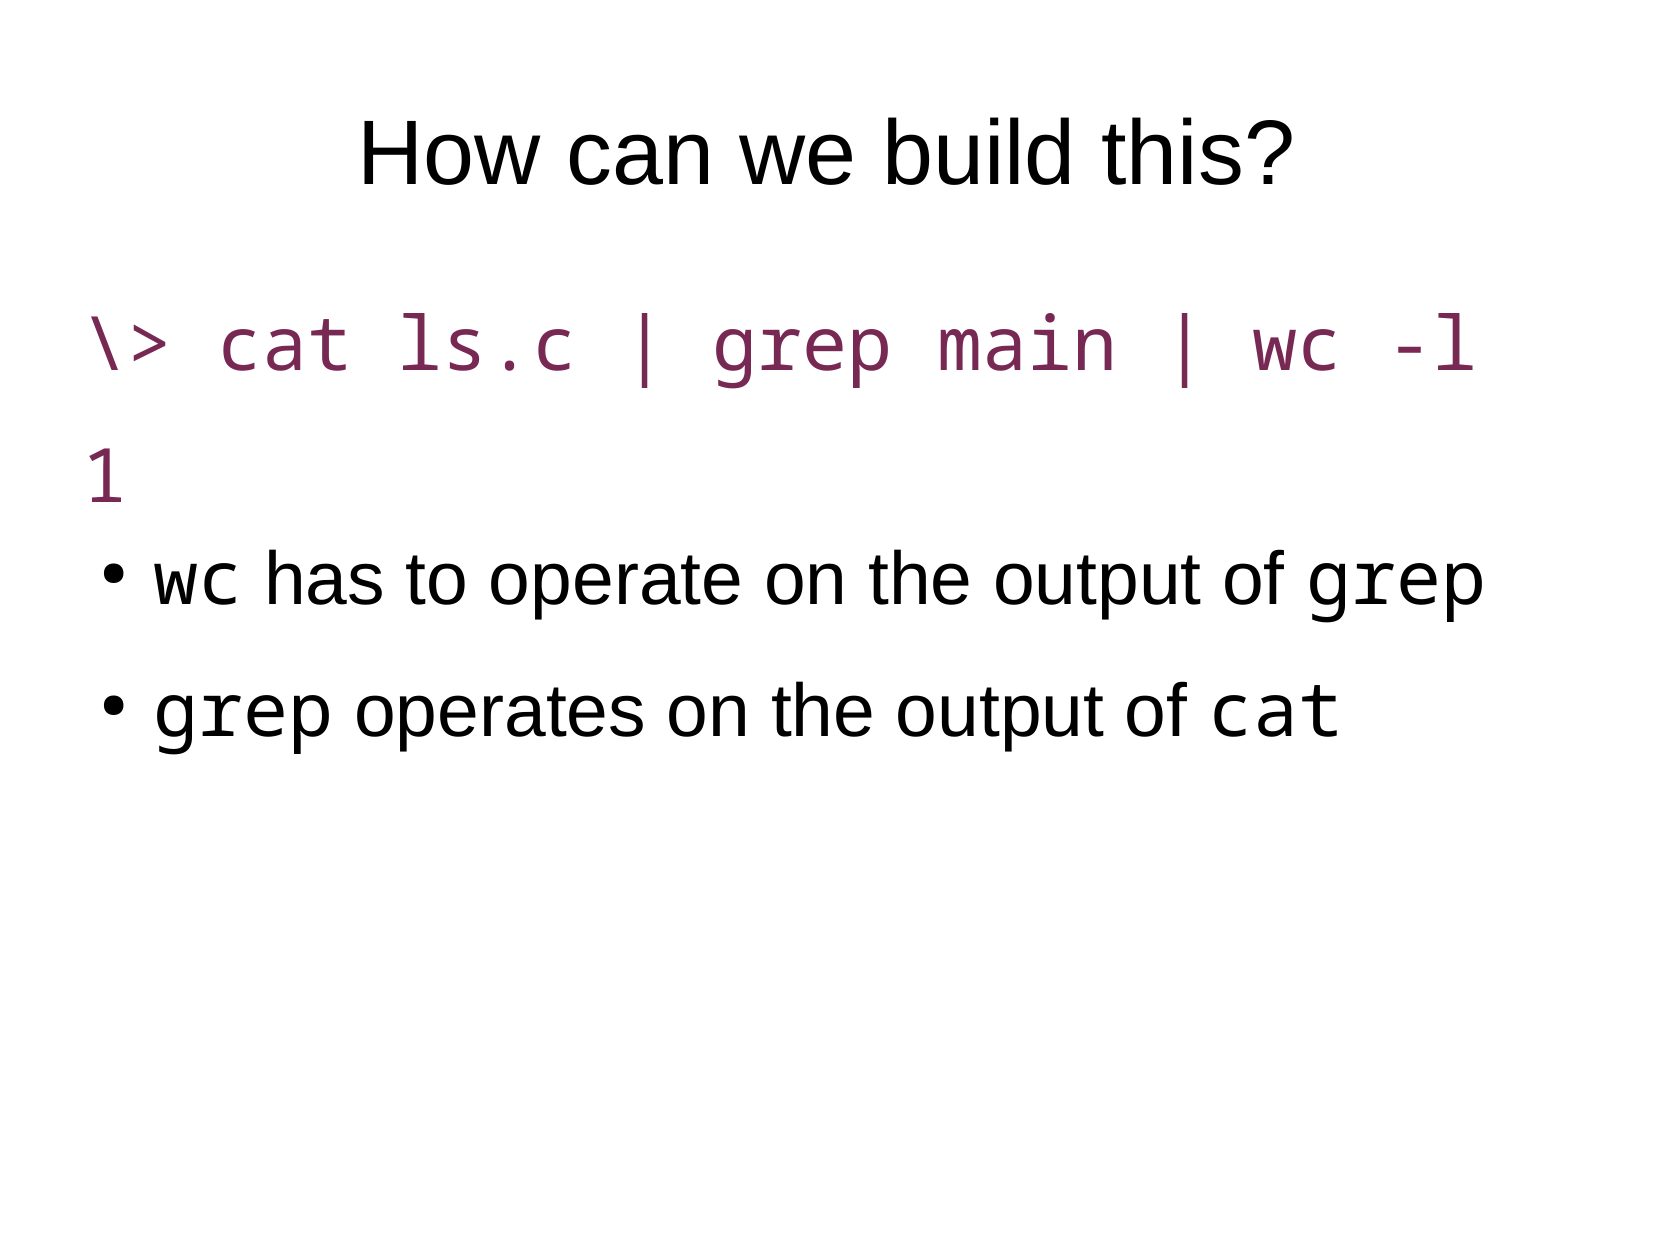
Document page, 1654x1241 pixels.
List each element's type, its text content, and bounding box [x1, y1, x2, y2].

list \> cat ls.c | grep main | wc -l 1 wc has to operate on the output of grep grep operates on the output of cat [82, 290, 1571, 976]
title How can we build this? [82, 49, 1571, 257]
